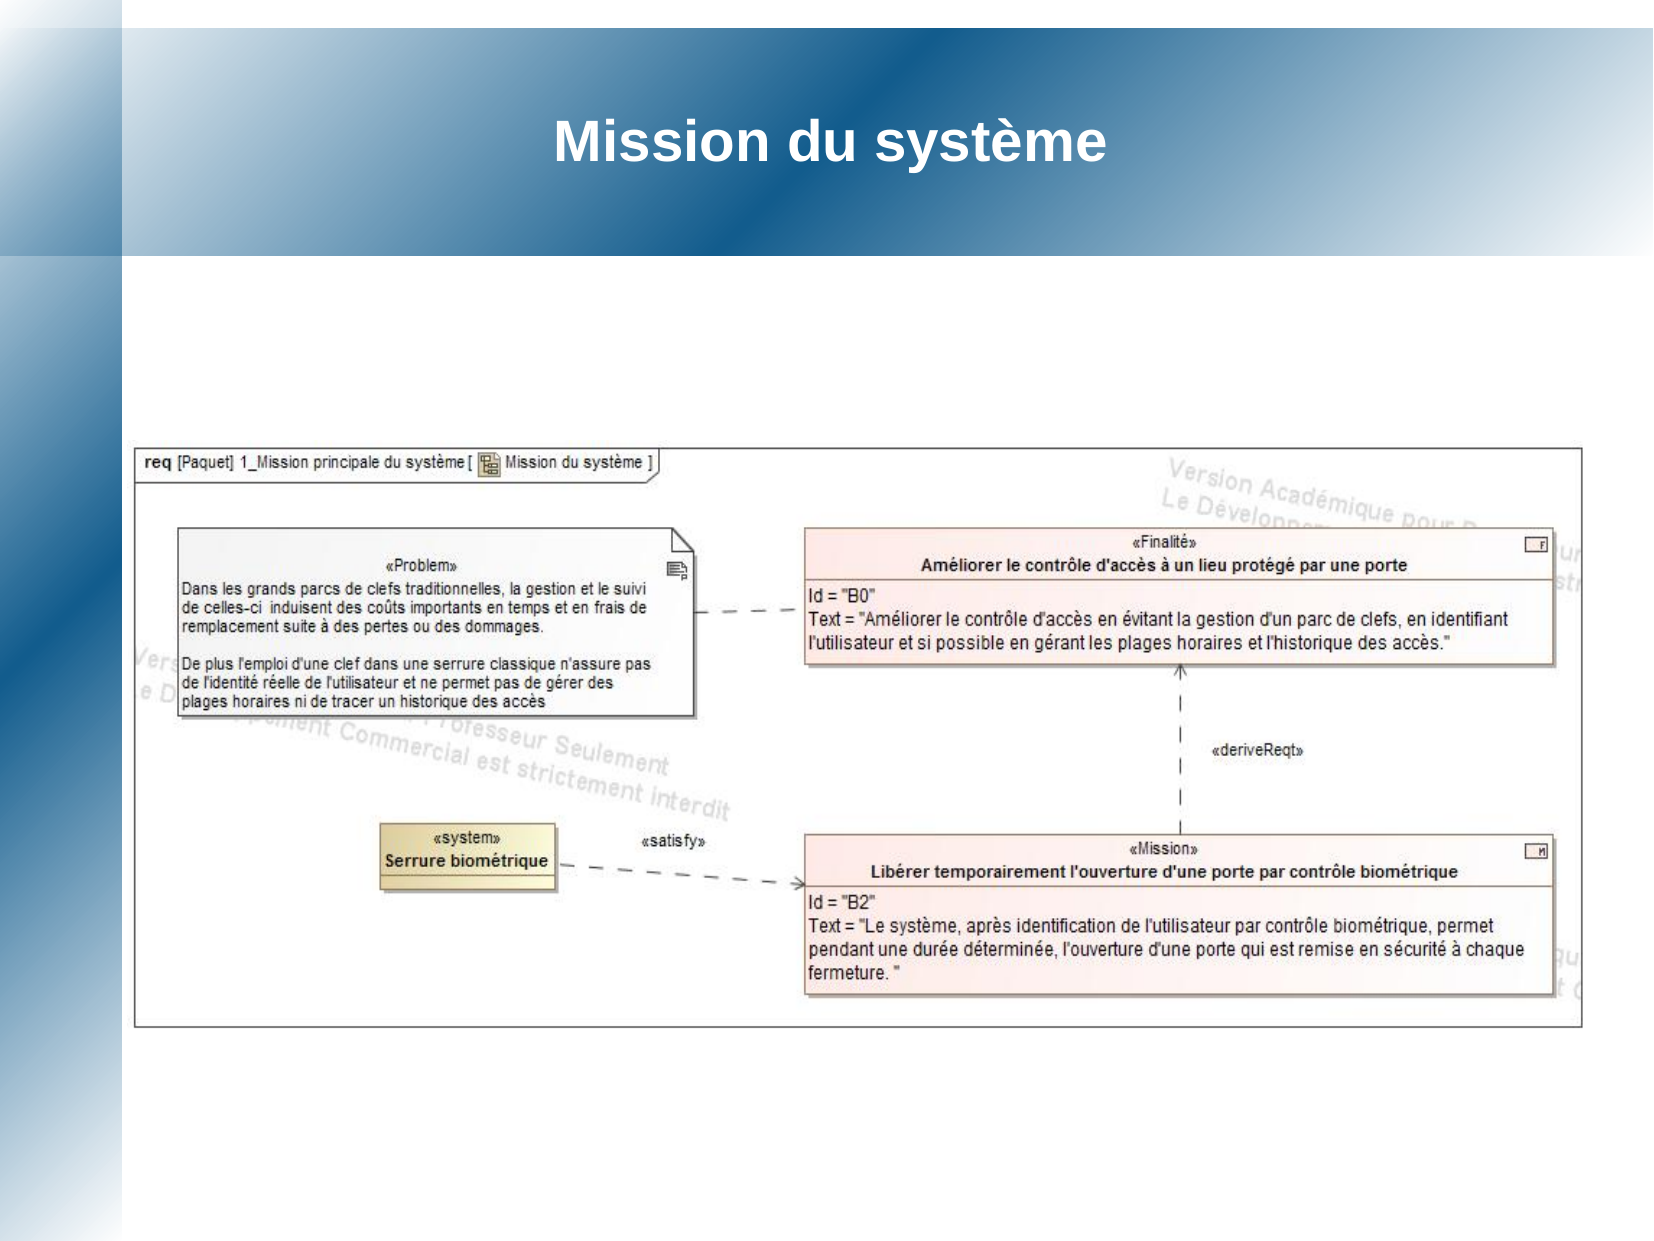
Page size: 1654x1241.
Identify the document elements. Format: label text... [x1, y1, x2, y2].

title Mission du système [125, 45, 1537, 238]
subtitle [127, 323, 1603, 1167]
